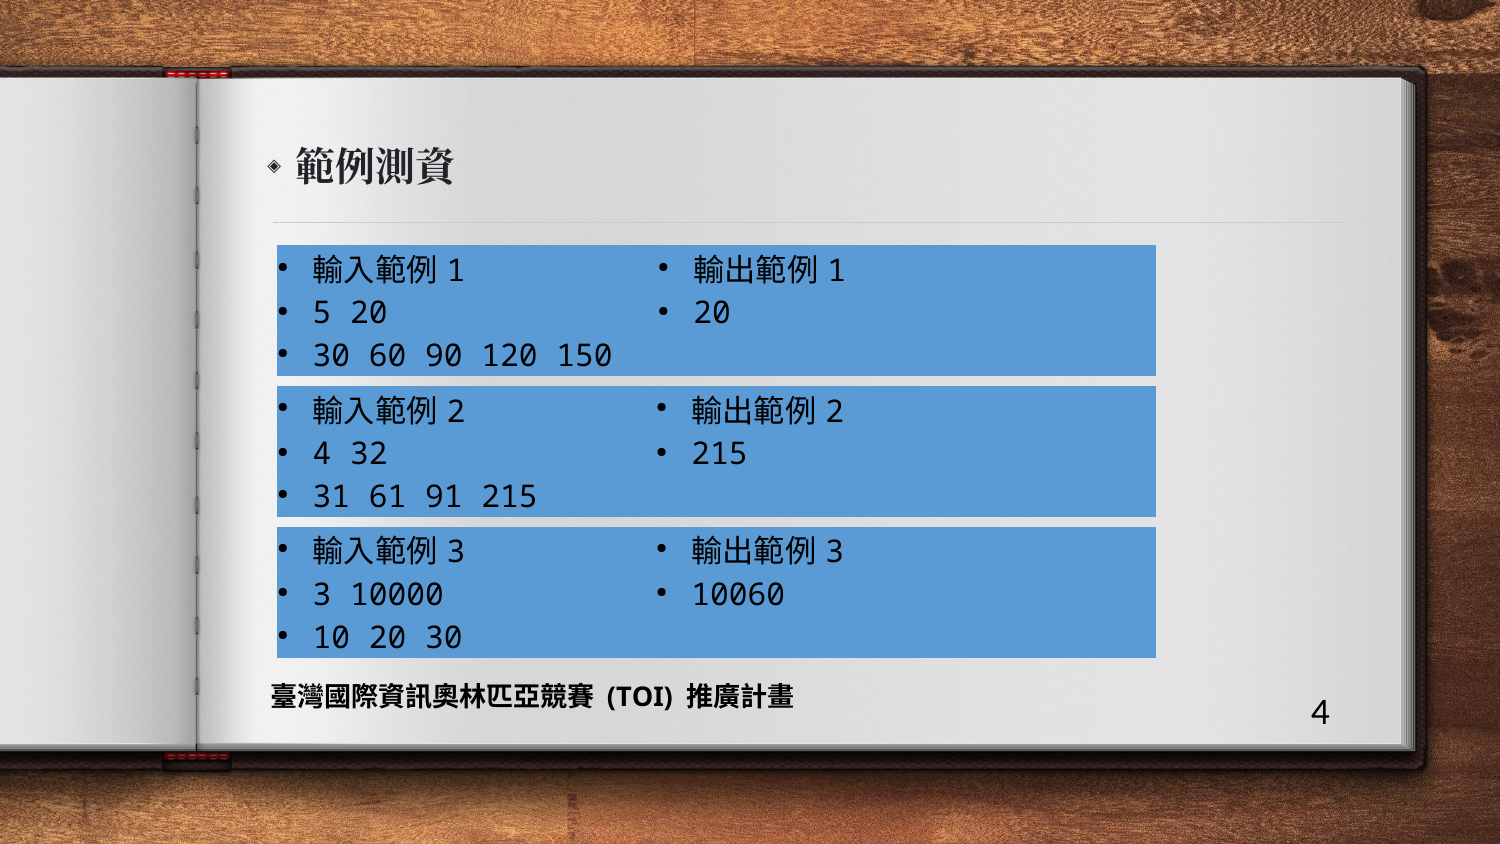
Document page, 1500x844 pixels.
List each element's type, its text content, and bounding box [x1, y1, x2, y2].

table_header 輸出範例1 20 [658, 245, 1156, 376]
table_header 輸入範例2 4 32 31 61 91 215 [277, 386, 656, 517]
table_header 輸入範例3 3 10000 10 20 30 [277, 527, 656, 658]
table_header 輸出範例3 10060 [656, 527, 1156, 658]
table_header 輸入範例1 5 20 30 60 90 120 150 [277, 245, 658, 376]
list 範例測資 [252, 126, 1296, 205]
text_box [1295, 672, 1386, 737]
table_header 輸出範例2 215 [656, 386, 1156, 517]
